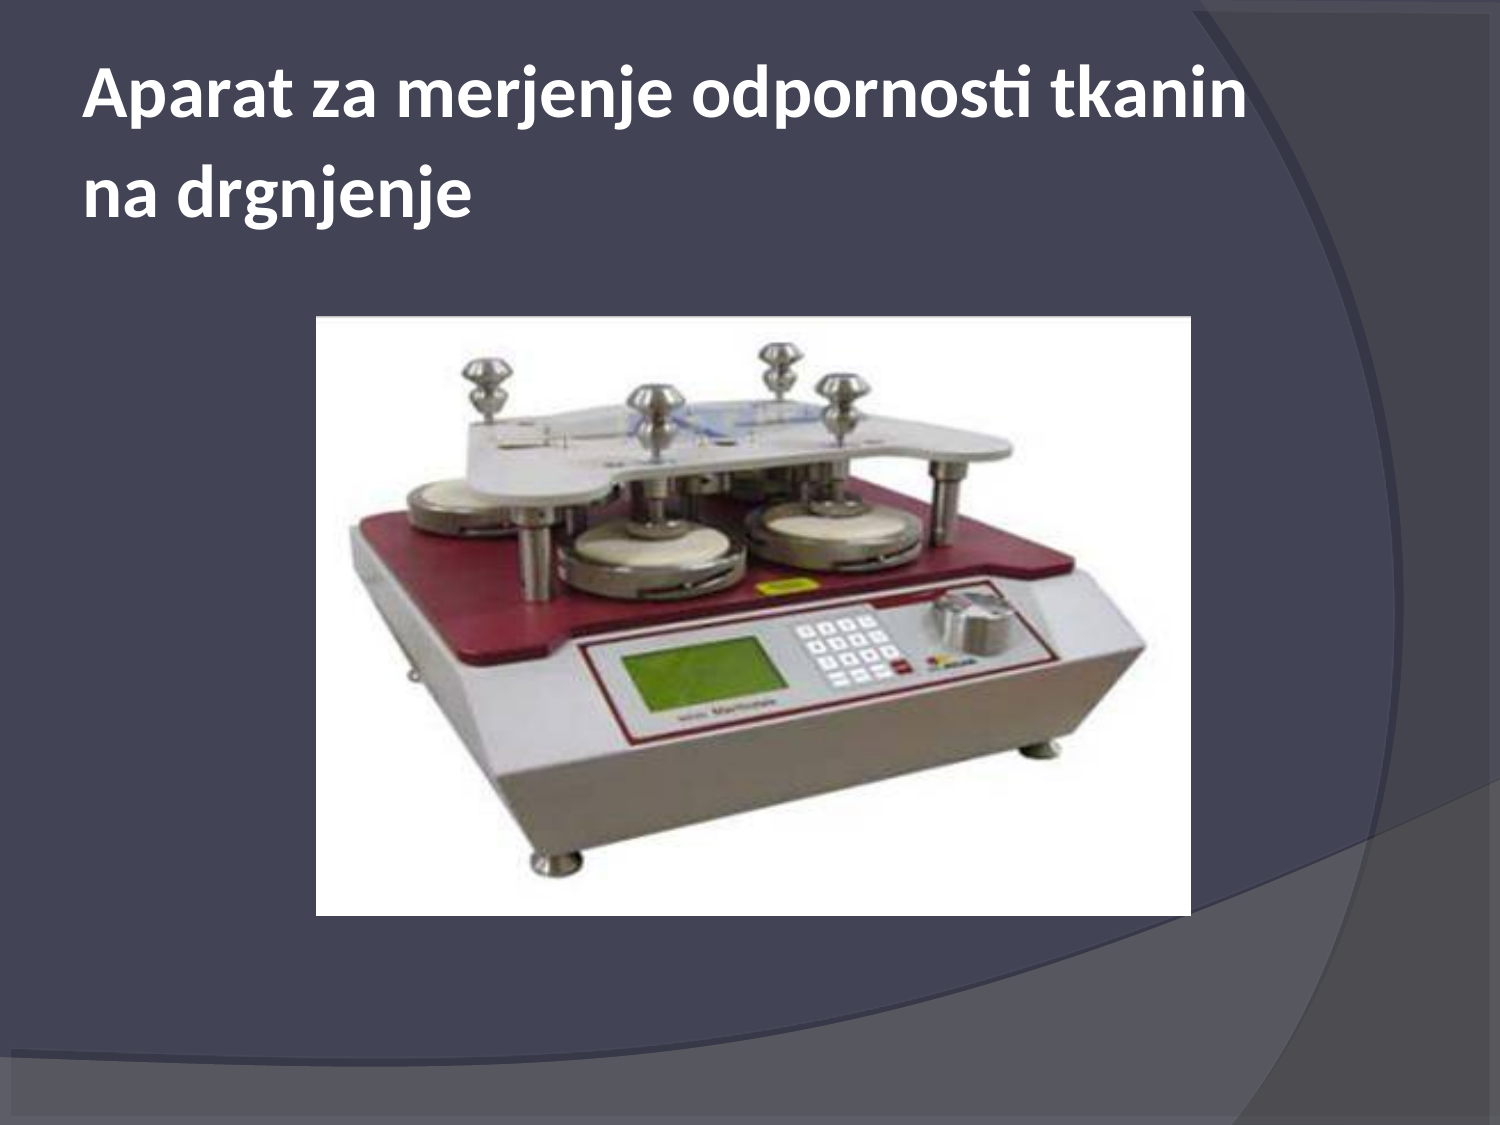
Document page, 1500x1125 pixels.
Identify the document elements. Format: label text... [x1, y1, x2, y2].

text_box [316, 316, 1191, 916]
title Aparat za merjenje odpornosti tkanin na drgnjenje [74, 35, 1300, 243]
